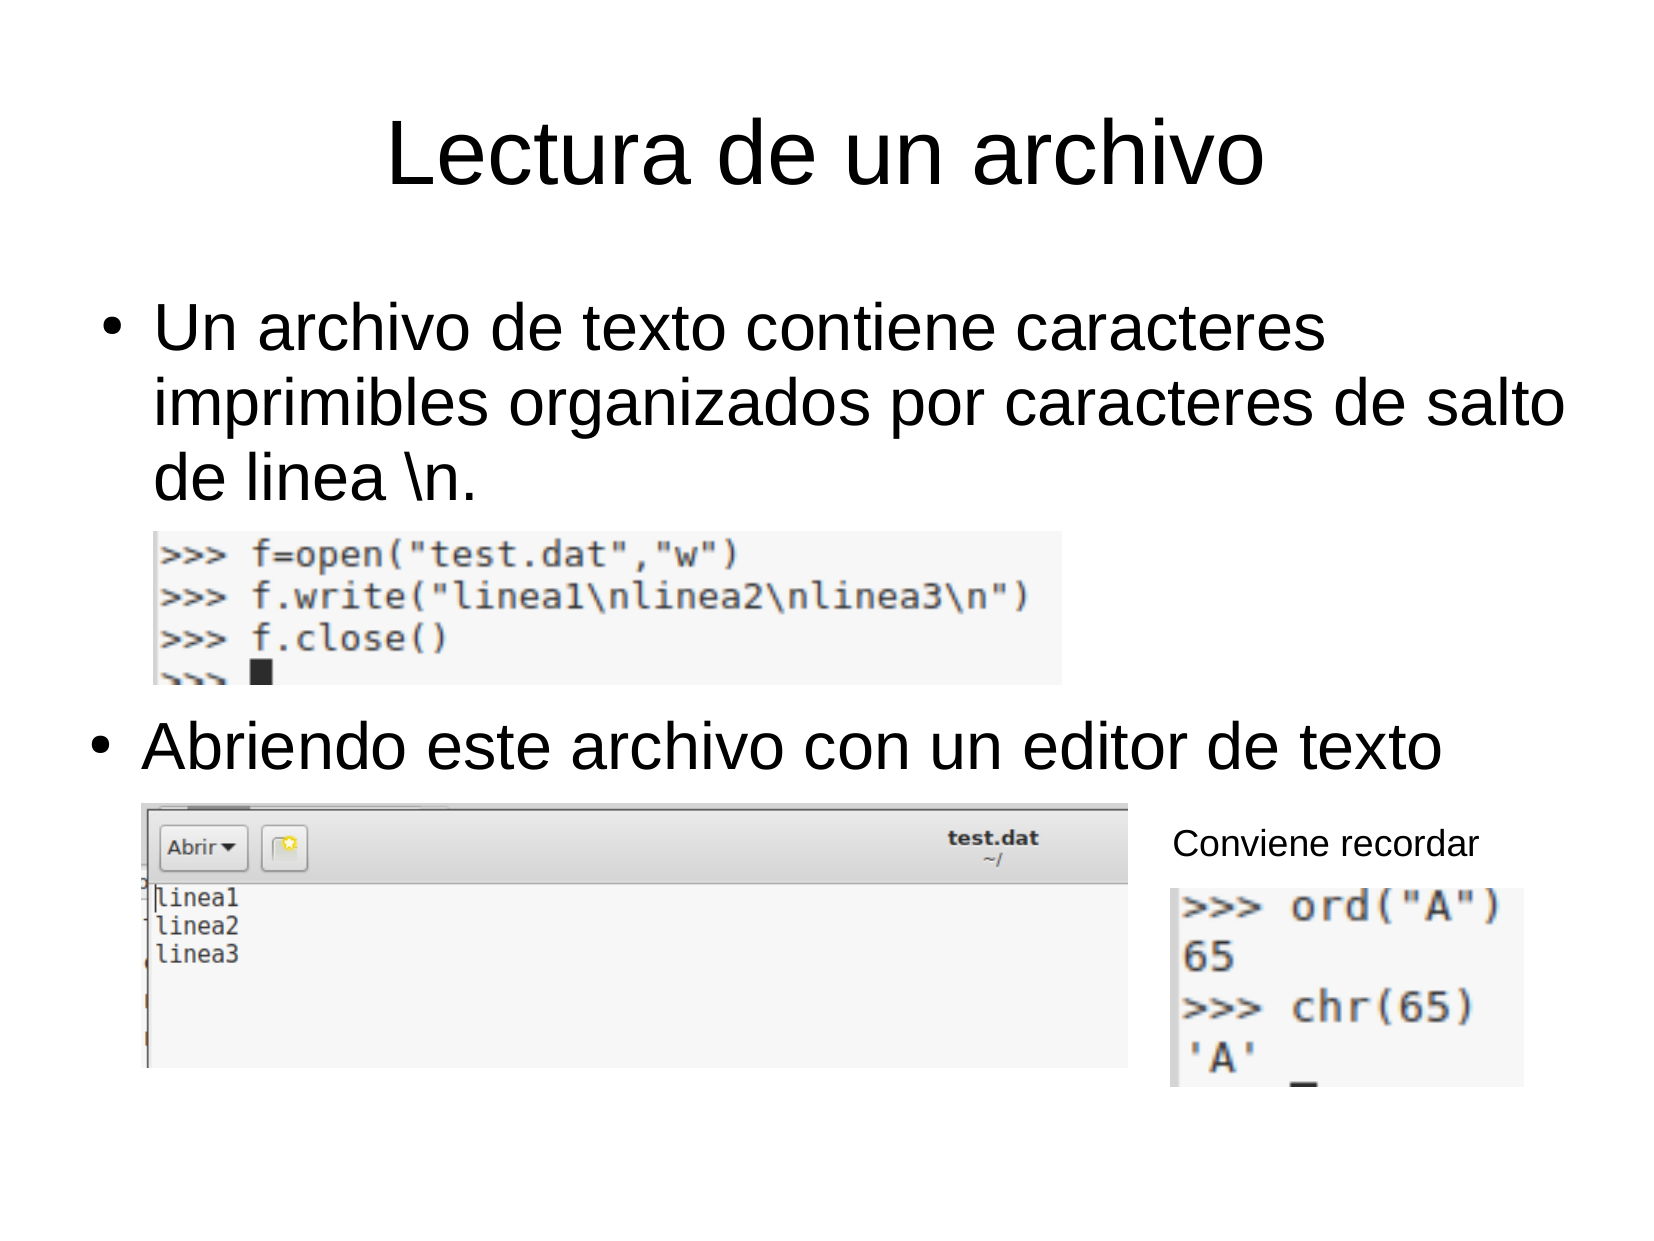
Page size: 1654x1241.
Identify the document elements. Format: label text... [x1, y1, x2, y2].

picture [141, 803, 1128, 1068]
text_box Conviene recordar [1157, 814, 1607, 914]
picture [1170, 888, 1524, 1087]
title Lectura de un archivo [82, 49, 1571, 257]
list Un archivo de texto contiene caracteres imprimibles organizados por caracteres de salto de linea \n. [82, 290, 1571, 532]
list Abriendo este archivo con un editor de texto [70, 708, 1559, 804]
picture [153, 531, 1062, 686]
